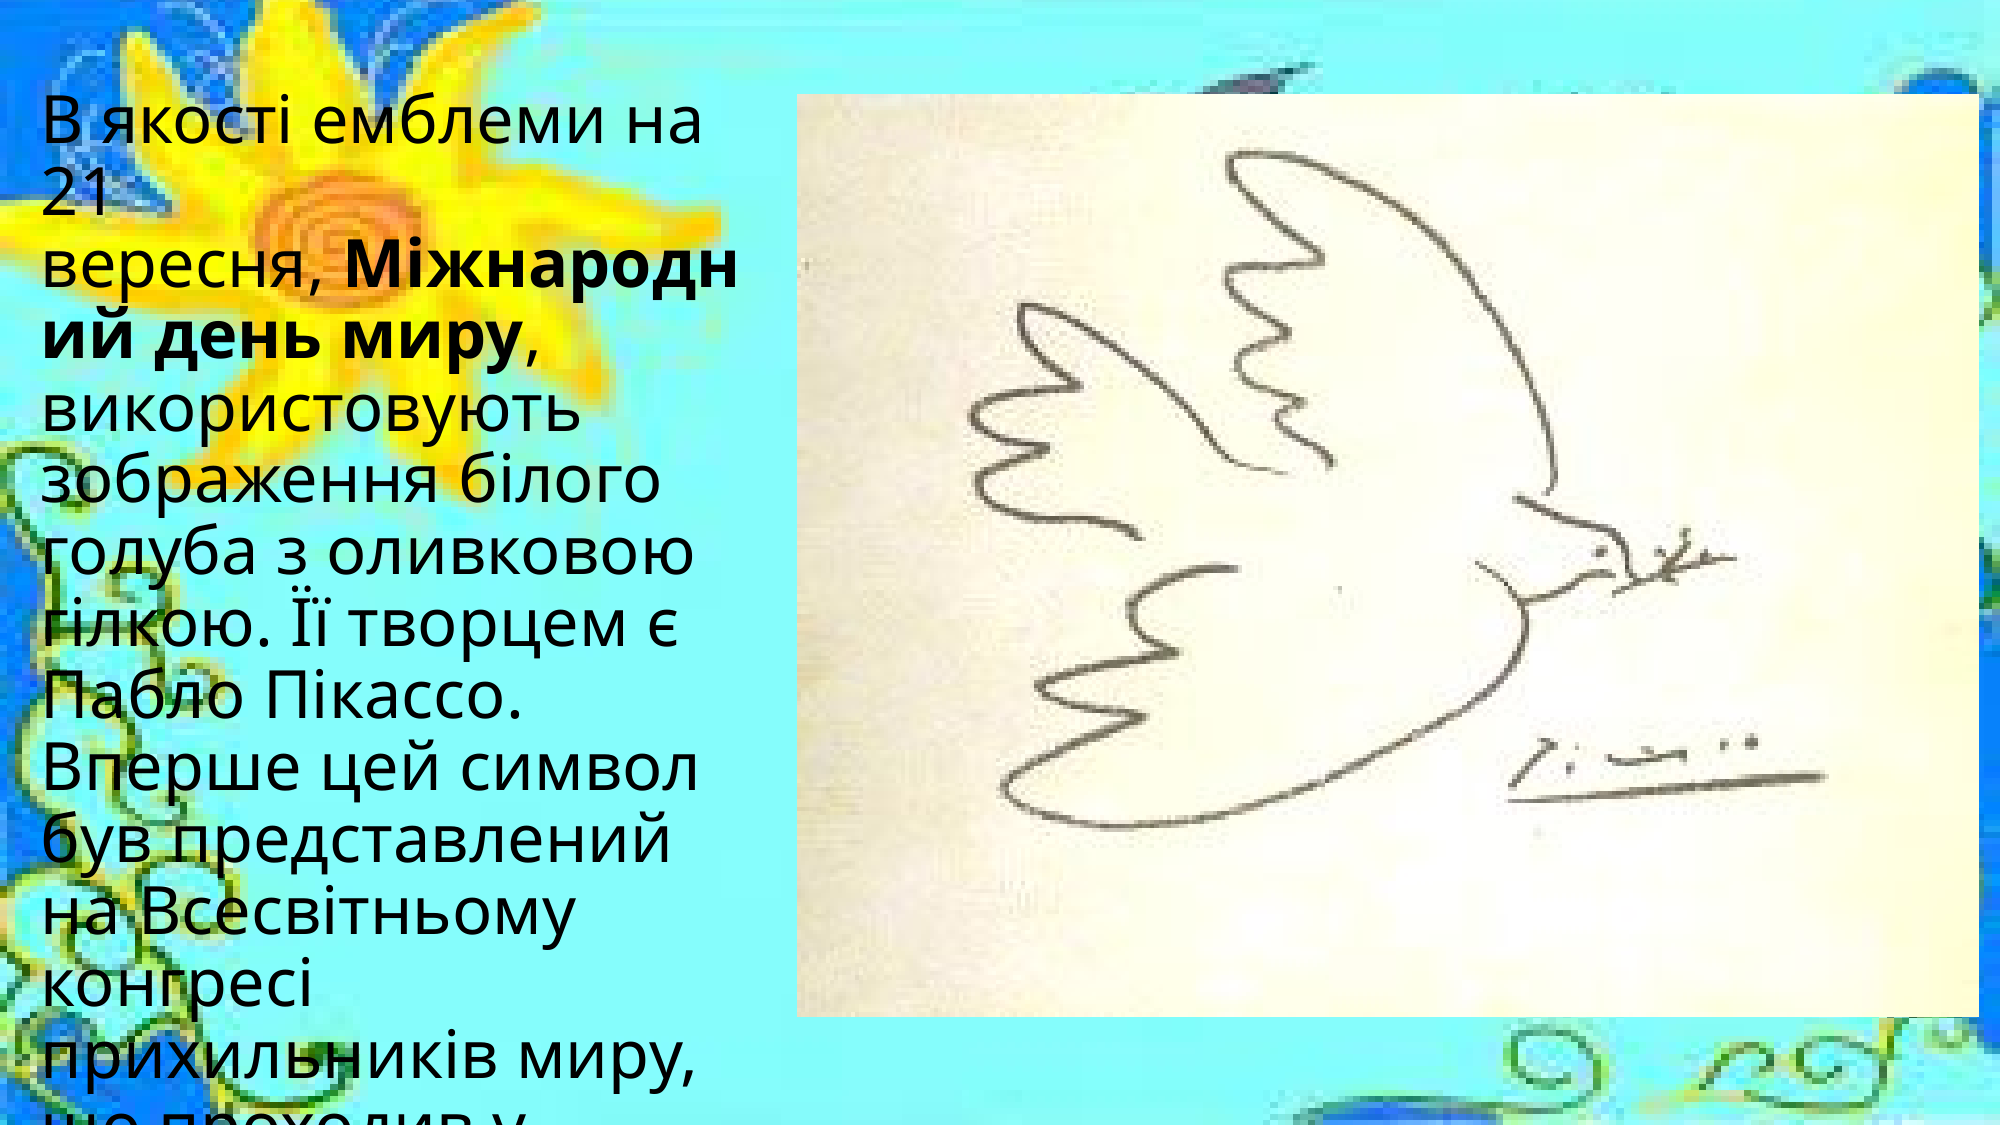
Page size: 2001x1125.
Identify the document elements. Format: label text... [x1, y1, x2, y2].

picture [170, 1119, 188, 1125]
picture [448, 1119, 464, 1125]
picture [212, 1119, 230, 1125]
picture [252, 1119, 270, 1125]
picture [0, 0, 2000, 1125]
subtitle В якості емблеми на 21 вересня, Міжнародний день миру, використовують зображення білого голуба з оливковою гілкою. Її творцем є Пабло Пікассо. Вперше цей символ був представлений на Всесвітньому конгресі прихильників миру, що проходив у Парижі в 1949 р. [26, 78, 777, 847]
picture [112, 1119, 130, 1125]
picture [325, 1119, 343, 1125]
picture [373, 1119, 382, 1125]
